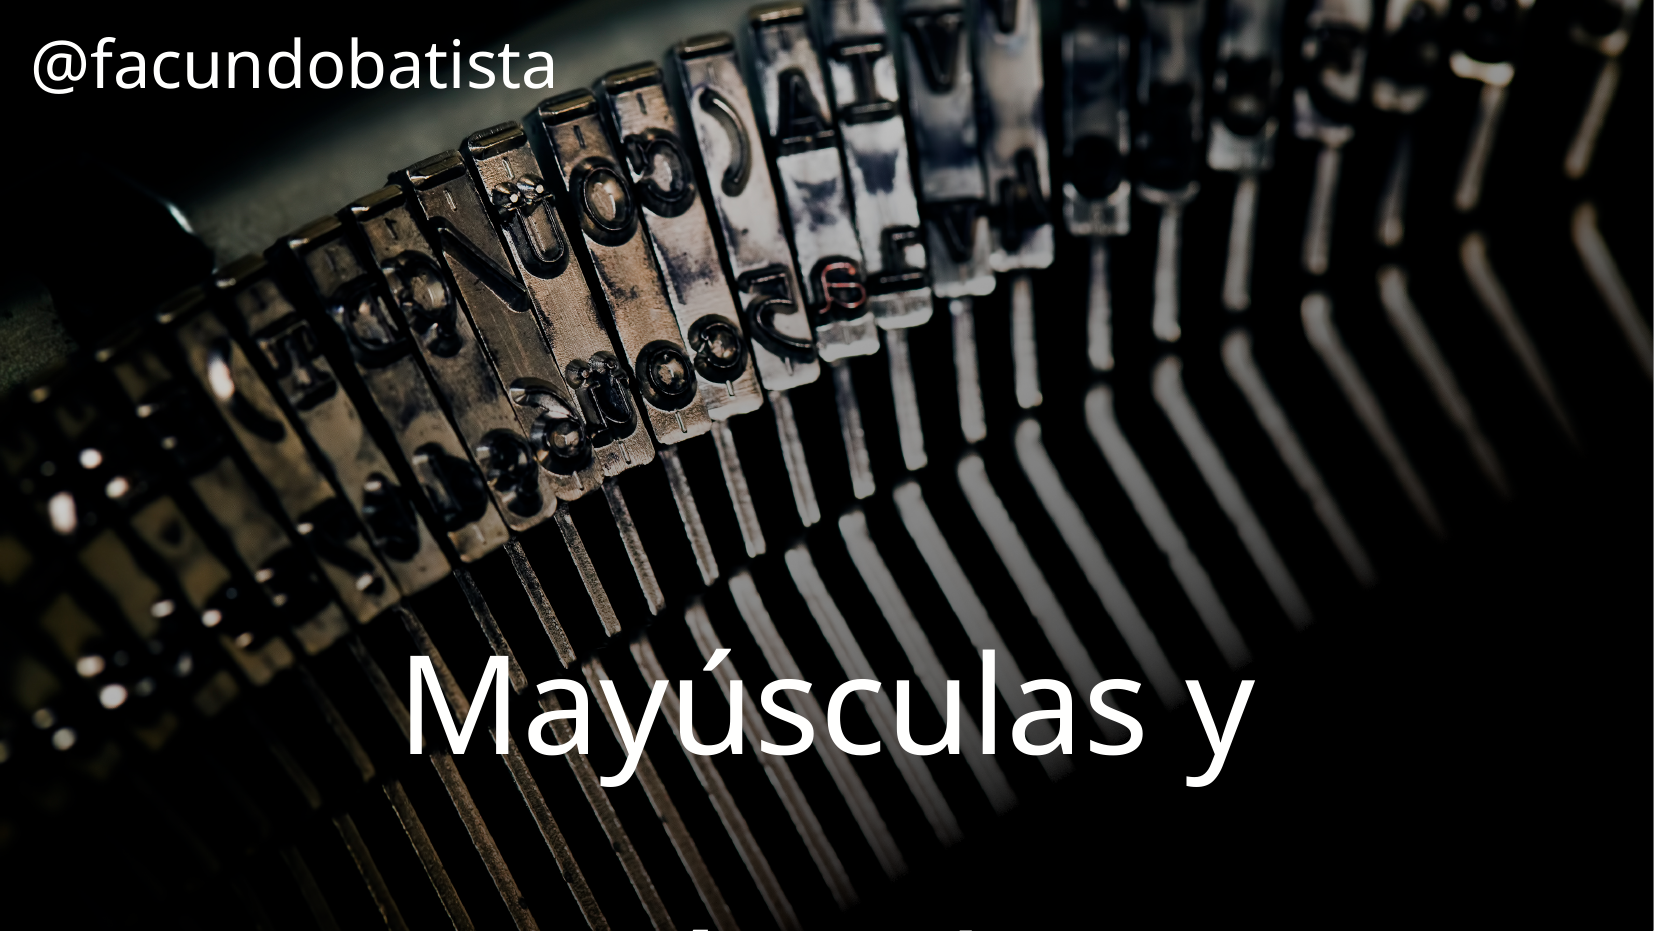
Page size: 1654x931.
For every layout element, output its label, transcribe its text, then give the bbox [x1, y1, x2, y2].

title Mayúsculas y minúsculas [59, 679, 1595, 911]
subtitle @facundobatista [0, 0, 1063, 185]
picture [0, 0, 1654, 931]
